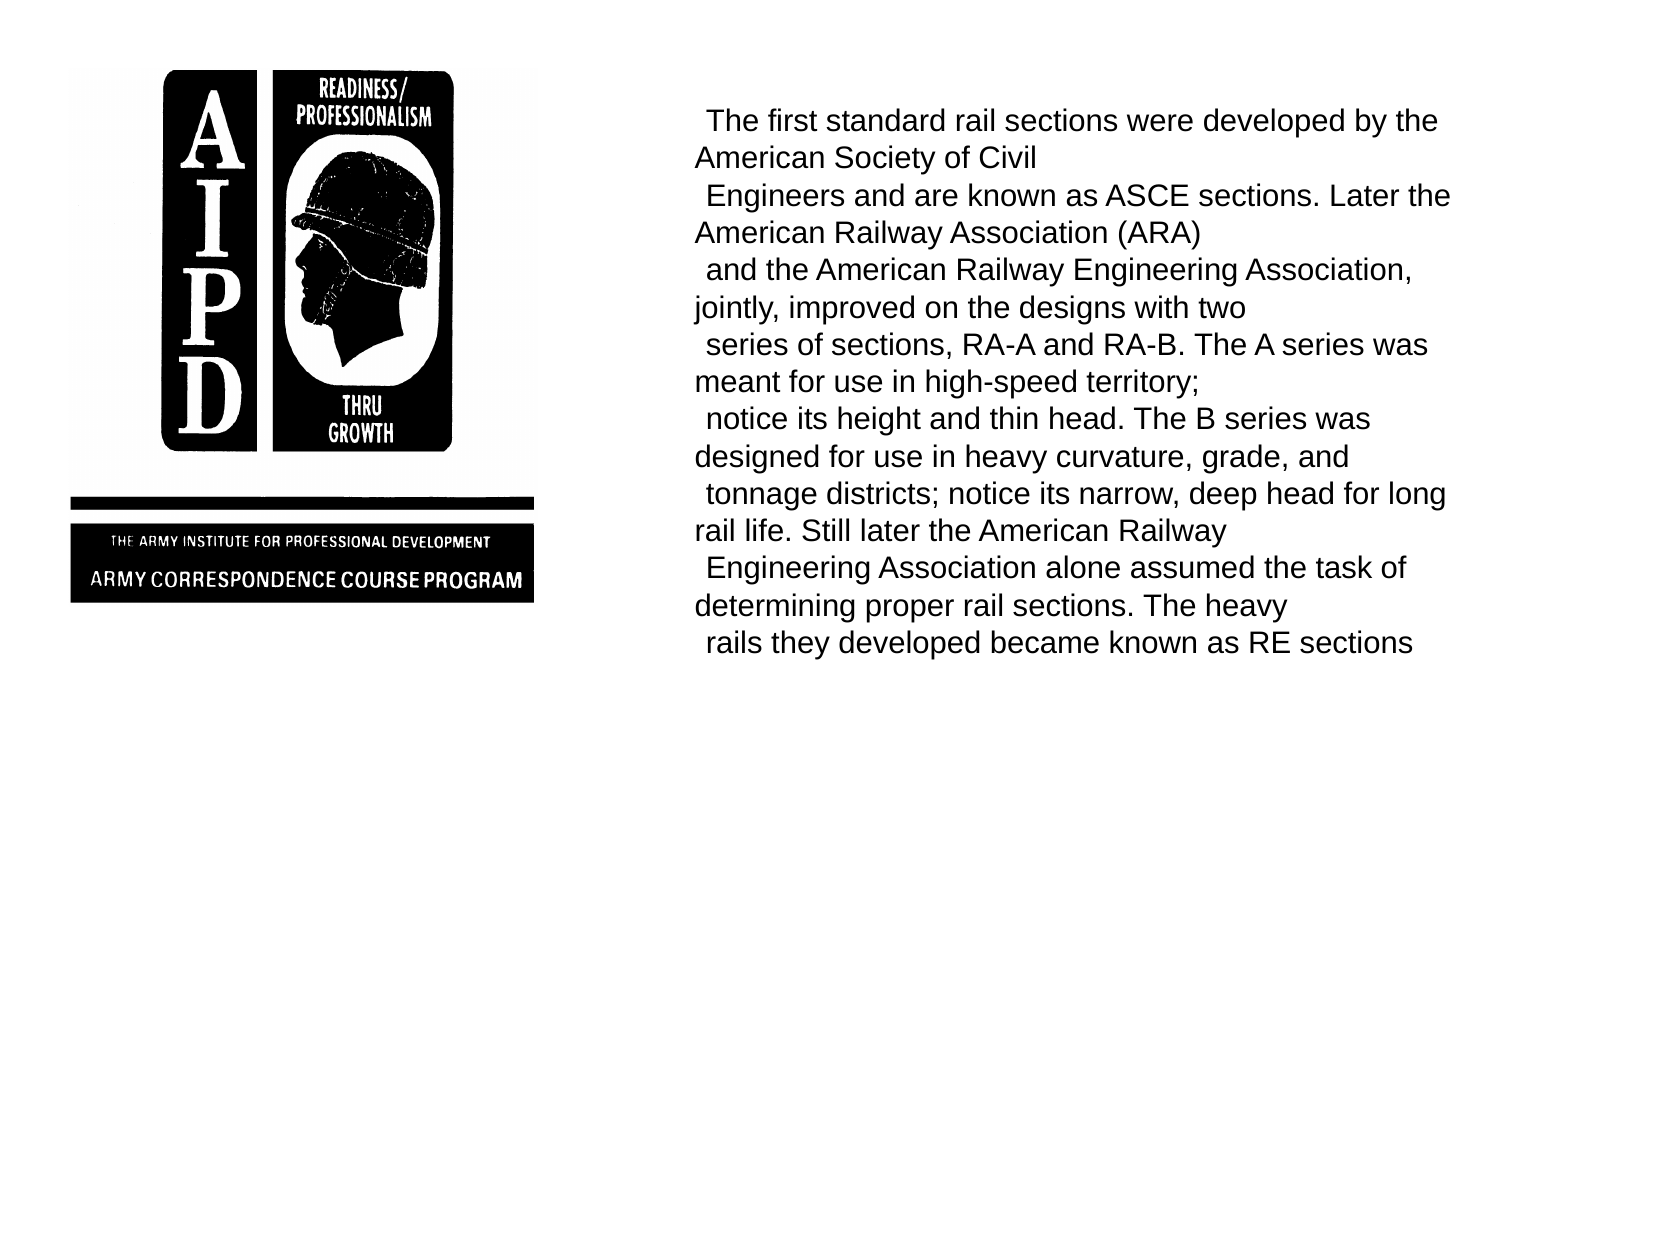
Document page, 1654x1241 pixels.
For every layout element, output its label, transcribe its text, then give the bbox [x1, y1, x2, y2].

picture [68, 68, 538, 607]
text_box The first standard rail sections were developed by the American Society of Civil Engineers and are known as ASCE sections. Later the American Railway Association (ARA) and the American Railway Engineering Association, jointly, improved on the designs with two series of sections, RA-A and RA-B. The A series was meant for use in high-speed territory; notice its height and thin head. The B series was designed for use in heavy curvature, grade, and tonnage districts; notice its narrow, deep head for long rail life. Still later the American Railway Engineering Association alone assumed the task of determining proper rail sections. The heavy rails they developed became known as RE sections [679, 93, 1507, 668]
